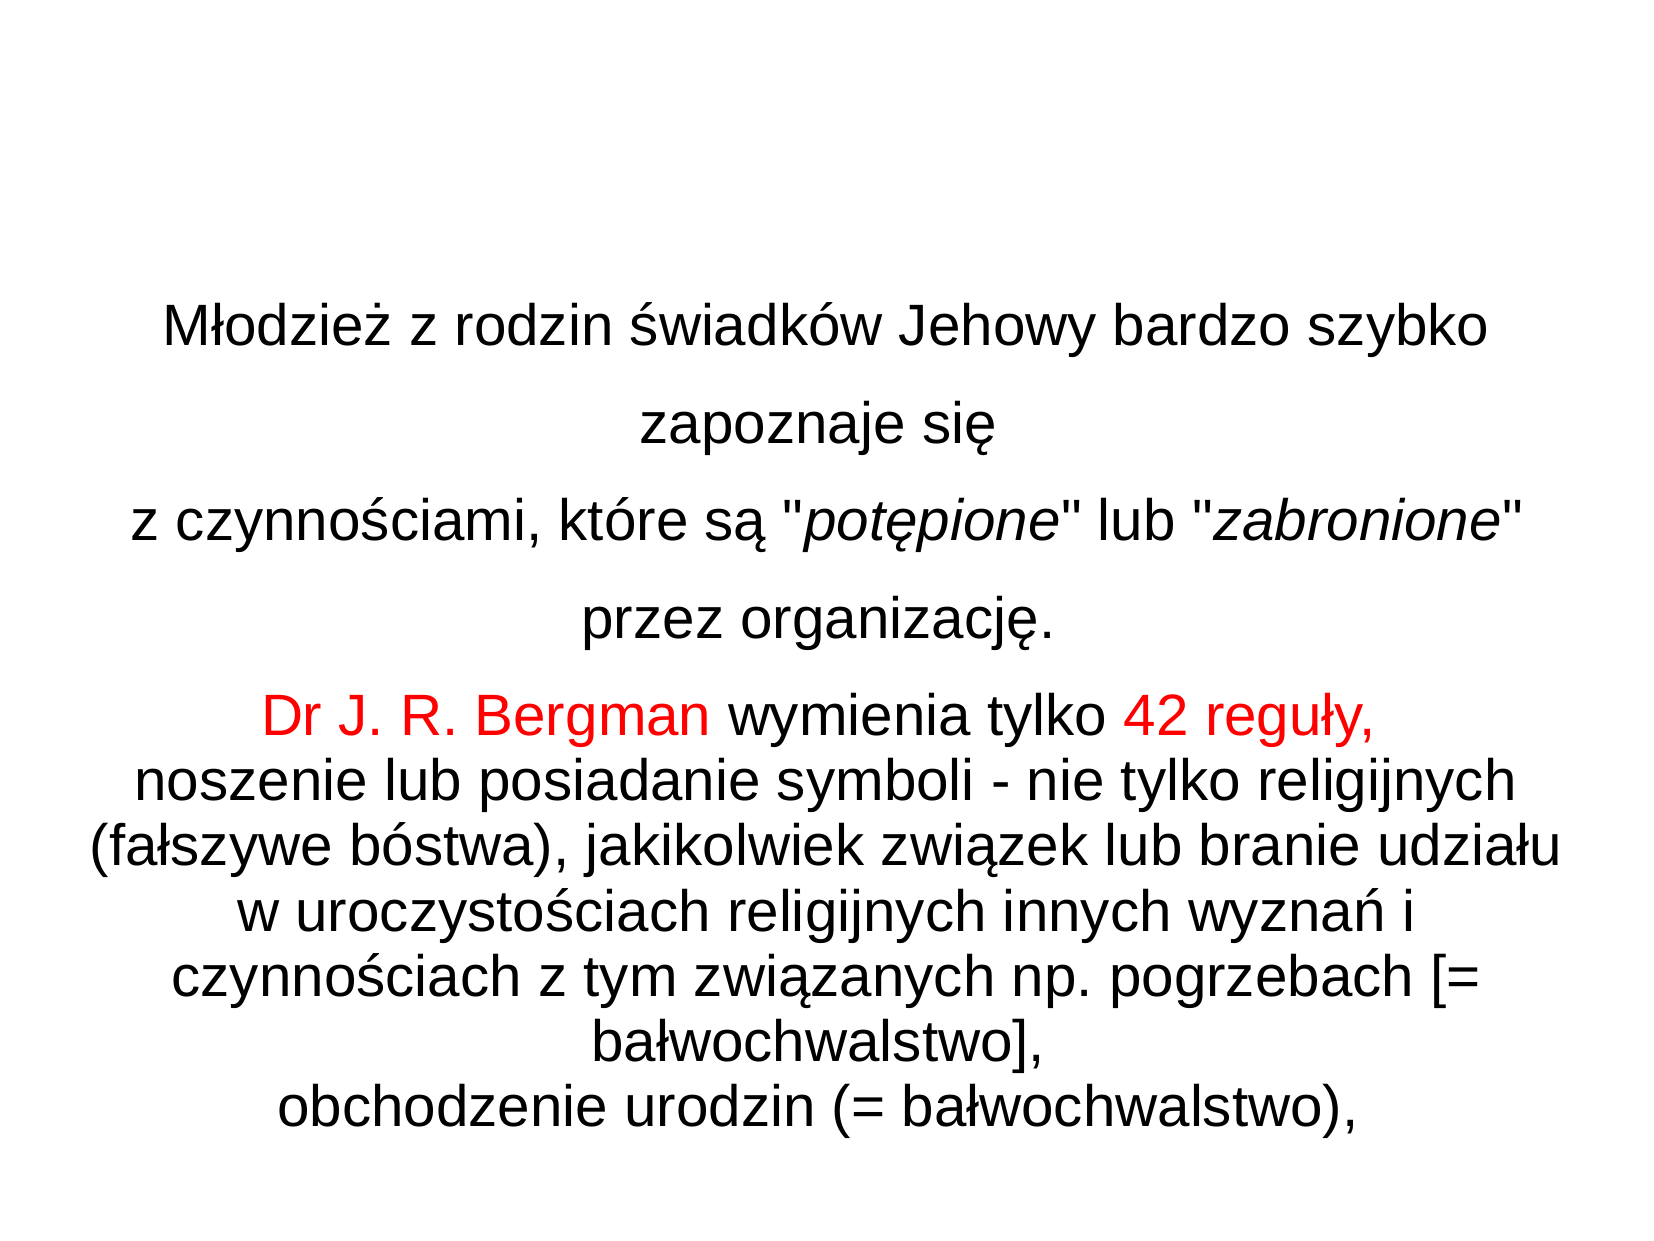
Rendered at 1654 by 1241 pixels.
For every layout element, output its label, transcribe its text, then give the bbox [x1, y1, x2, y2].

subtitle Młodzież z rodzin świadków Jehowy bardzo szybko zapoznaje się z czynnościami, które są "potępione" lub "zabronione" przez organizację. Dr J. R. Bergman wymienia tylko 42 reguły, noszenie lub posiadanie symboli - nie tylko religijnych (fałszywe bóstwa), jakikolwiek związek lub branie udziału w uroczystościach religijnych innych wyznań i czynnościach z tym związanych np. pogrzebach [= bałwochwalstwo], obchodzenie urodzin (= bałwochwalstwo), [82, 278, 1571, 1121]
